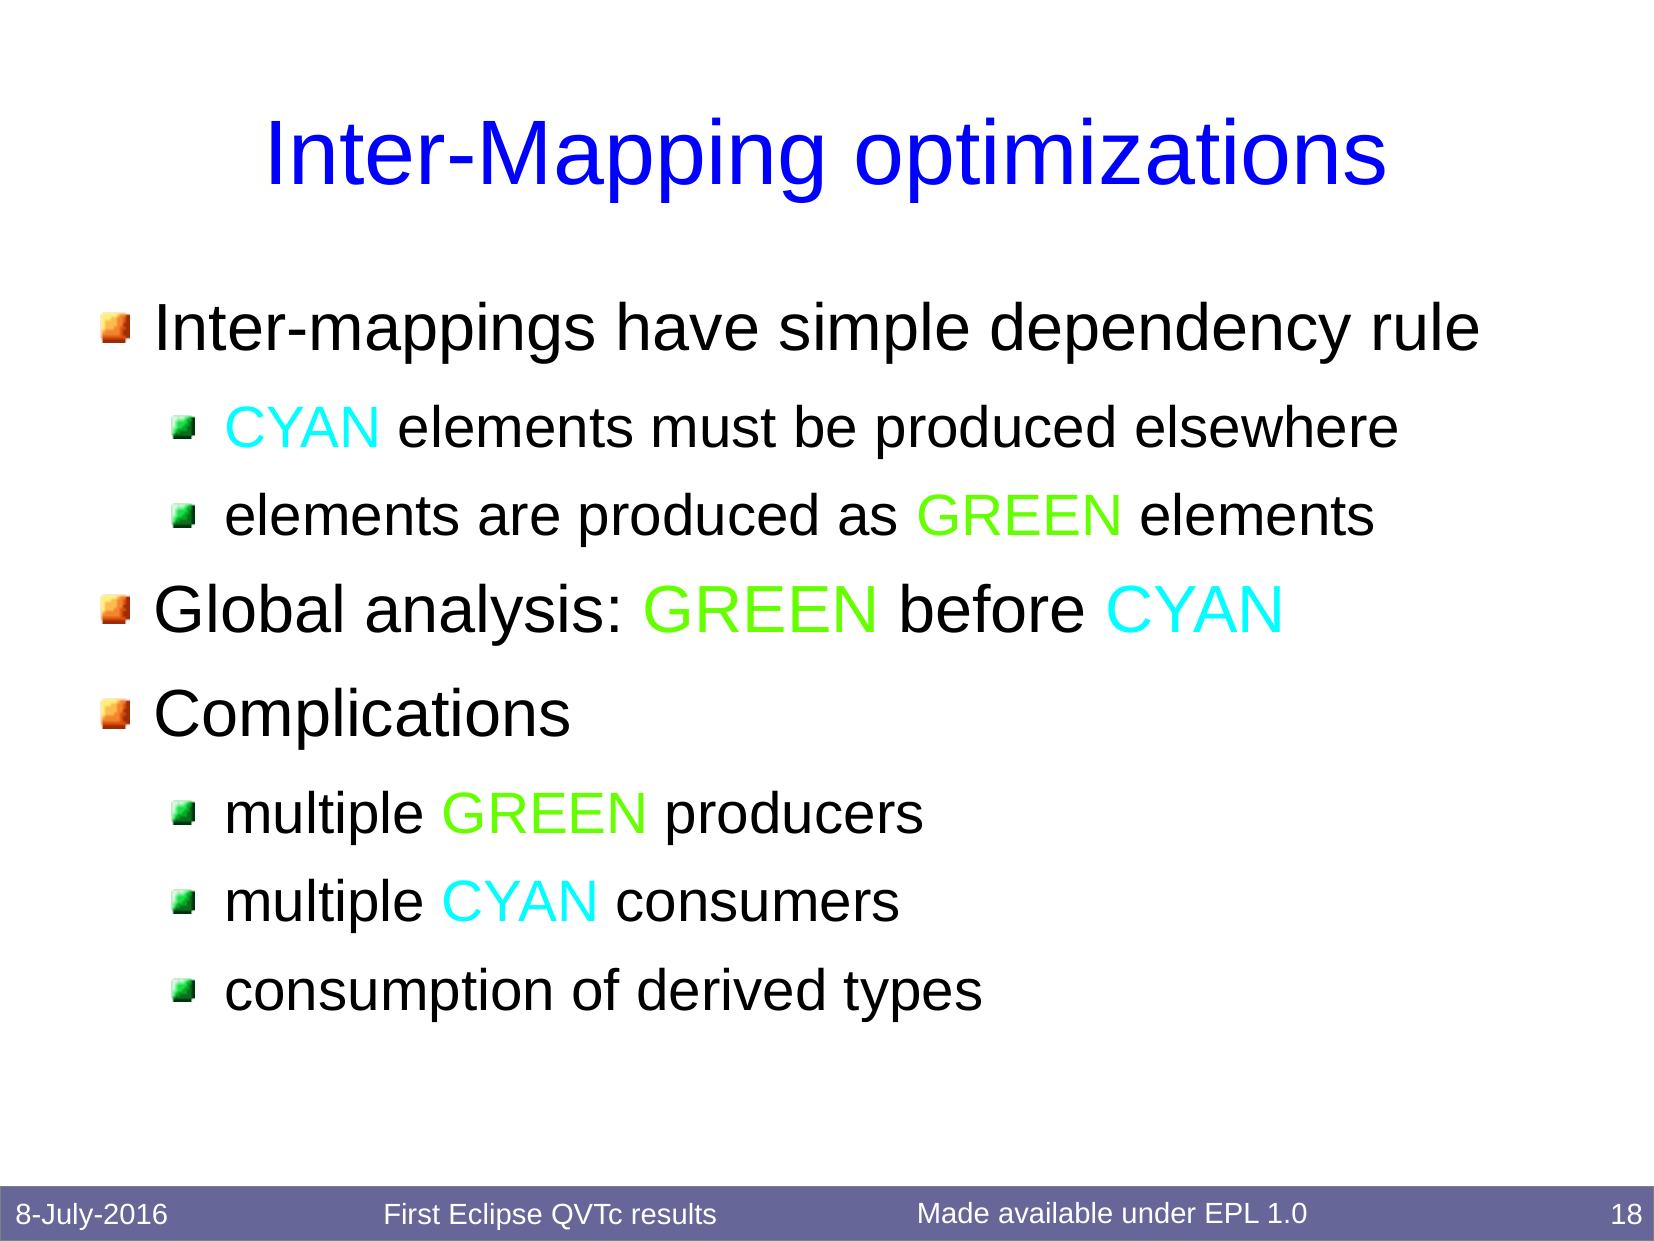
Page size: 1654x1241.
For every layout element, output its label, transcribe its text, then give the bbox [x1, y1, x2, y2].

list Inter-mappings have simple dependency rule CYAN elements must be produced elsewhere elements are produced as GREEN elements Global analysis: GREEN before CYAN Complications multiple GREEN producers multiple CYAN consumers consumption of derived types [82, 290, 1571, 1109]
title Inter-Mapping optimizations [82, 49, 1571, 257]
